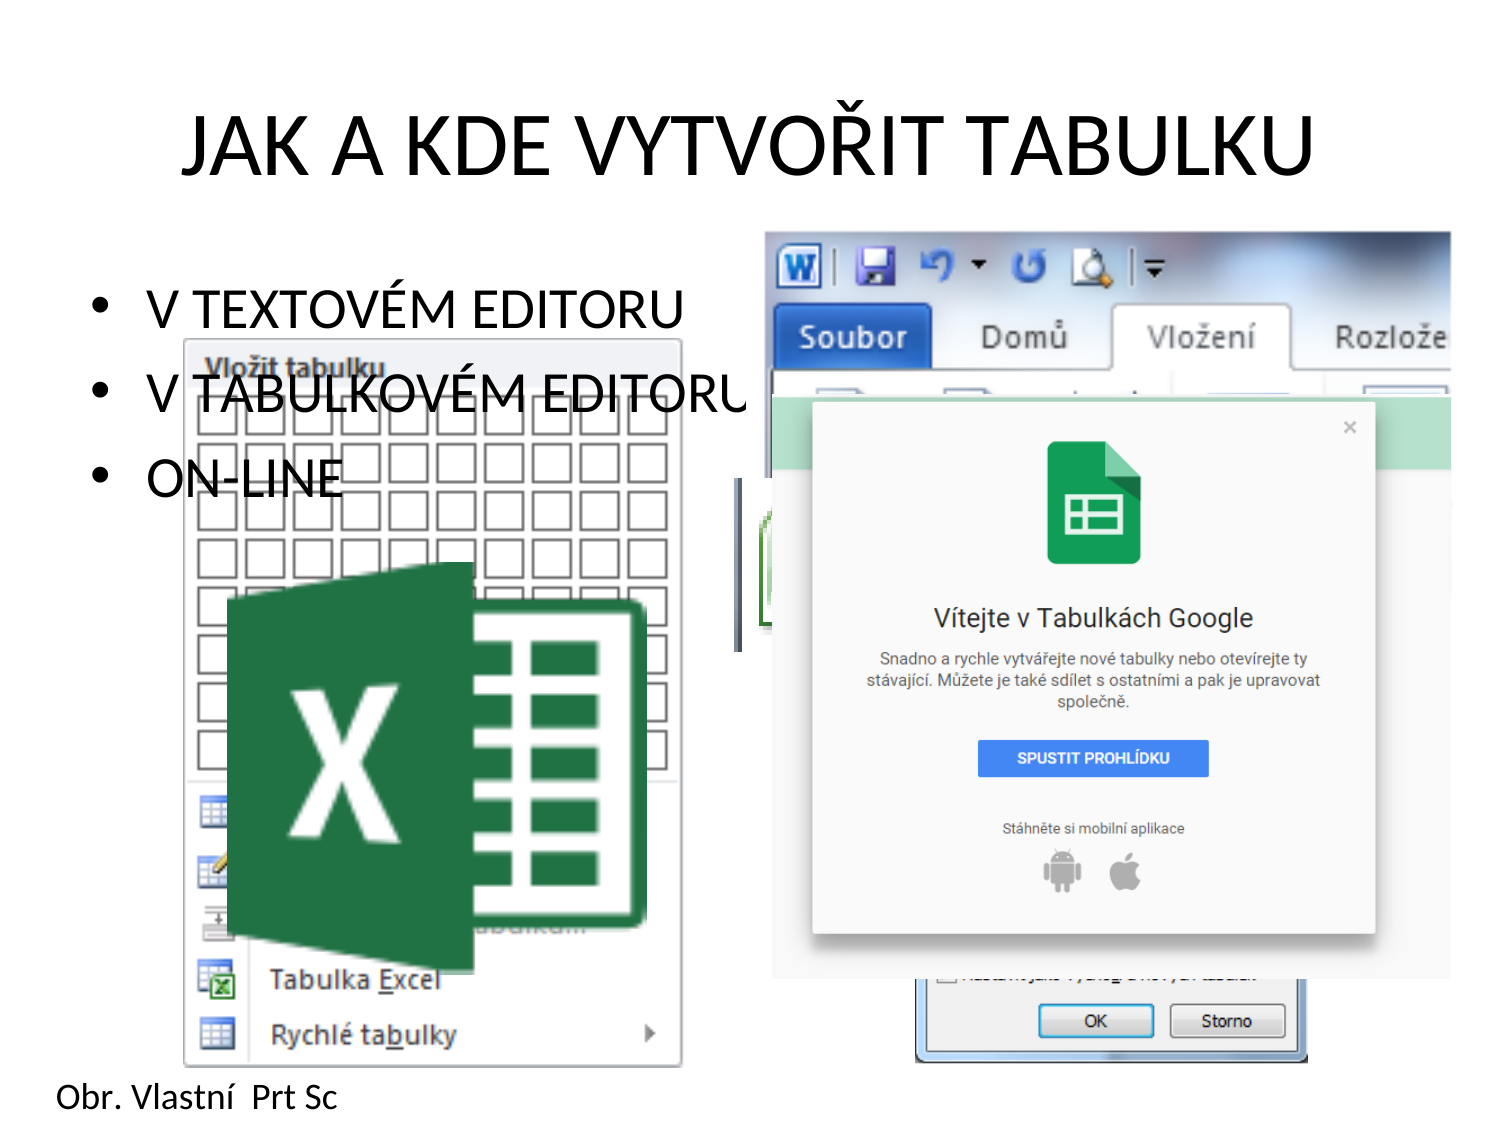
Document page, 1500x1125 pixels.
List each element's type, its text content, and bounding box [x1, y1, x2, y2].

picture [227, 562, 647, 975]
text_box [746, 208, 1480, 622]
title JAK A KDE VYTVOŘIT TABULKU [75, 45, 1426, 233]
picture [734, 394, 1451, 1065]
text_box Obr. Vlastní Prt Sc [41, 1064, 550, 1125]
list V TEXTOVÉM EDITORU V TABULKOVÉM EDITORU ON-LINE [74, 262, 810, 1006]
picture [183, 1006, 691, 1068]
